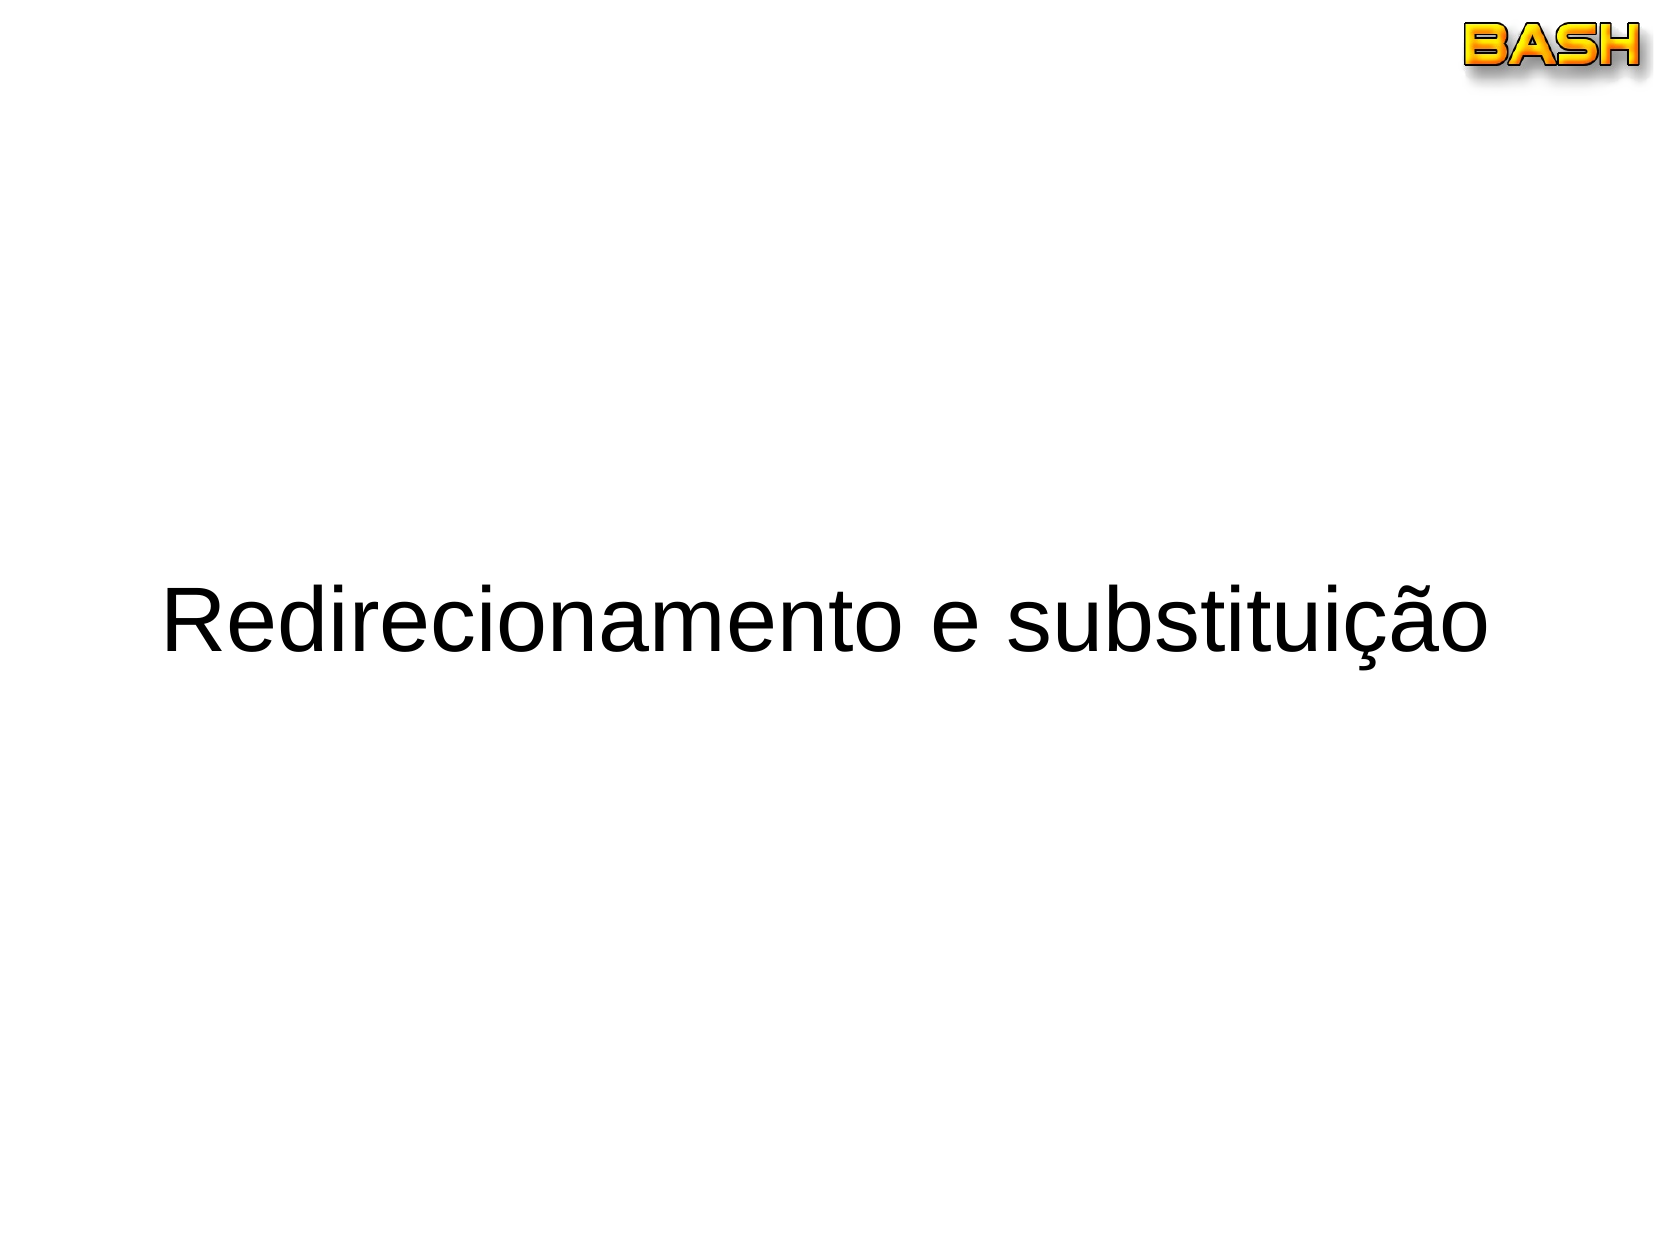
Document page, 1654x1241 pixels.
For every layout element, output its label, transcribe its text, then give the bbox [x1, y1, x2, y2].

title Redirecionamento e substituição [82, 523, 1571, 717]
picture [1450, 0, 1654, 96]
